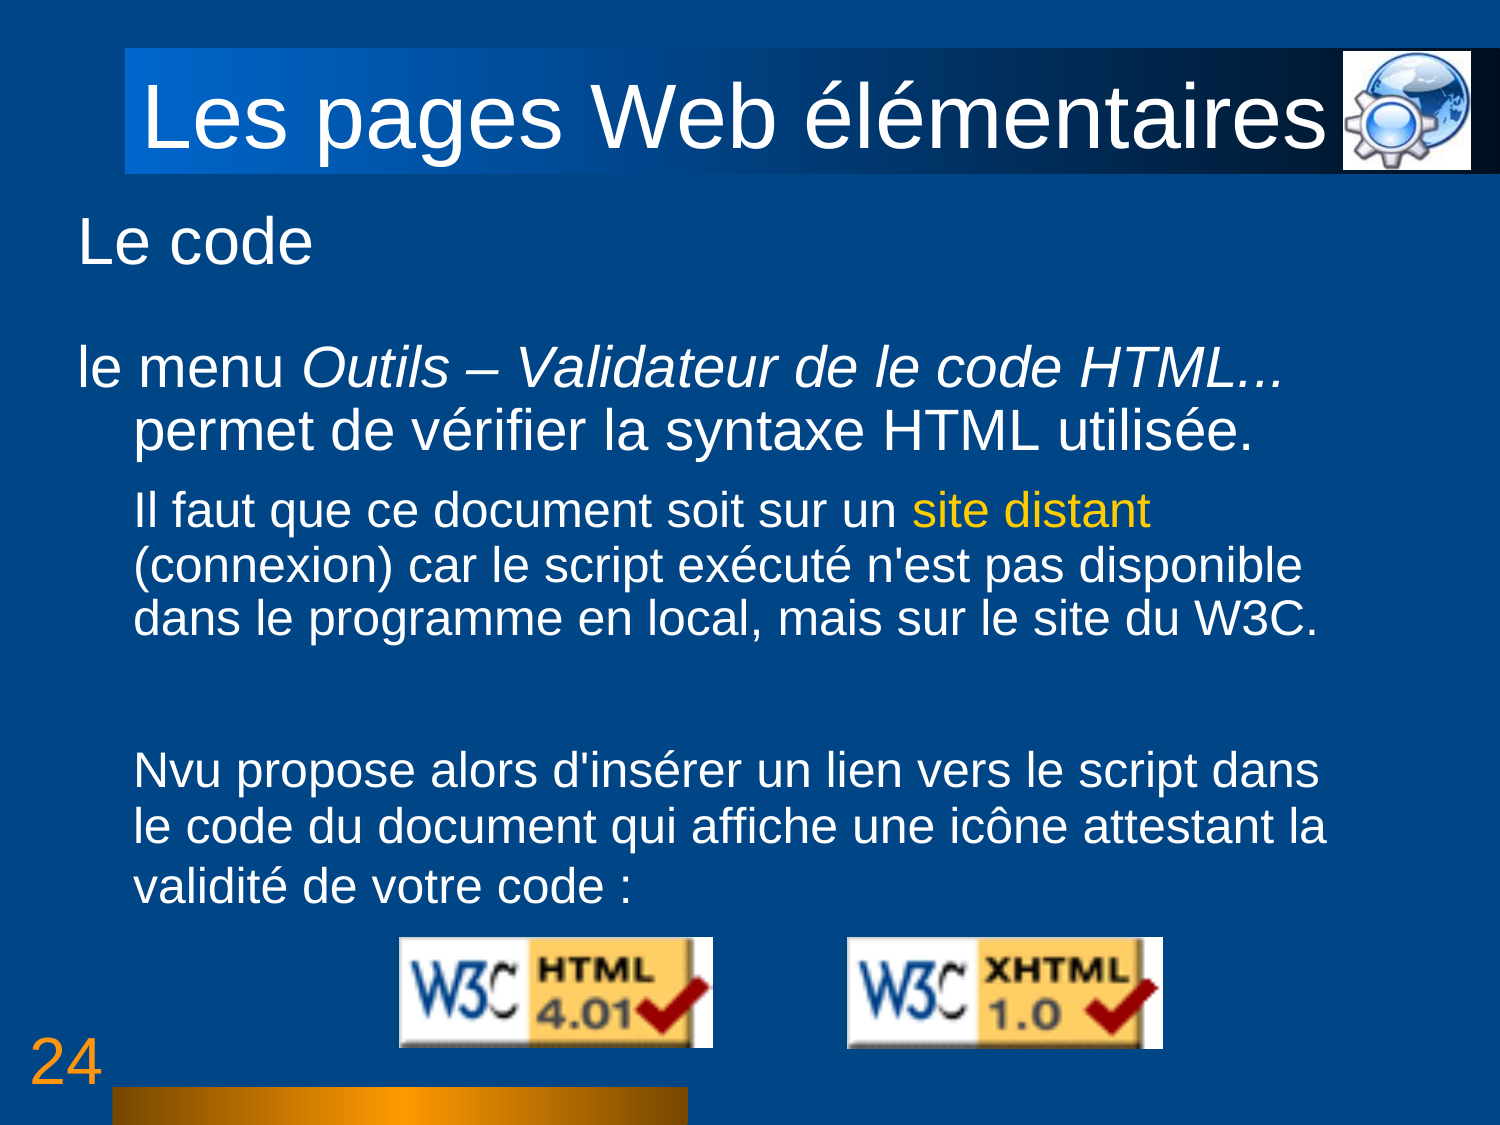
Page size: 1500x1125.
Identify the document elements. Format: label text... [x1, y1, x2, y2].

picture [399, 937, 713, 1048]
title Les pages Web élémentaires [126, 52, 1473, 181]
list Le code le menu Outils – Validateur de le code HTML... permet de vérifier la syntaxe HTML utilisée. Il faut que ce document soit sur un site distant (connexion) car le script exécuté n'est pas disponible dans le programme en local, mais sur le site du W3C. Nvu propose alors d'insérer un lien vers le script dans le code du document qui affiche une icône attestant la validité de votre code : [62, 196, 1363, 1011]
picture [847, 937, 1163, 1049]
